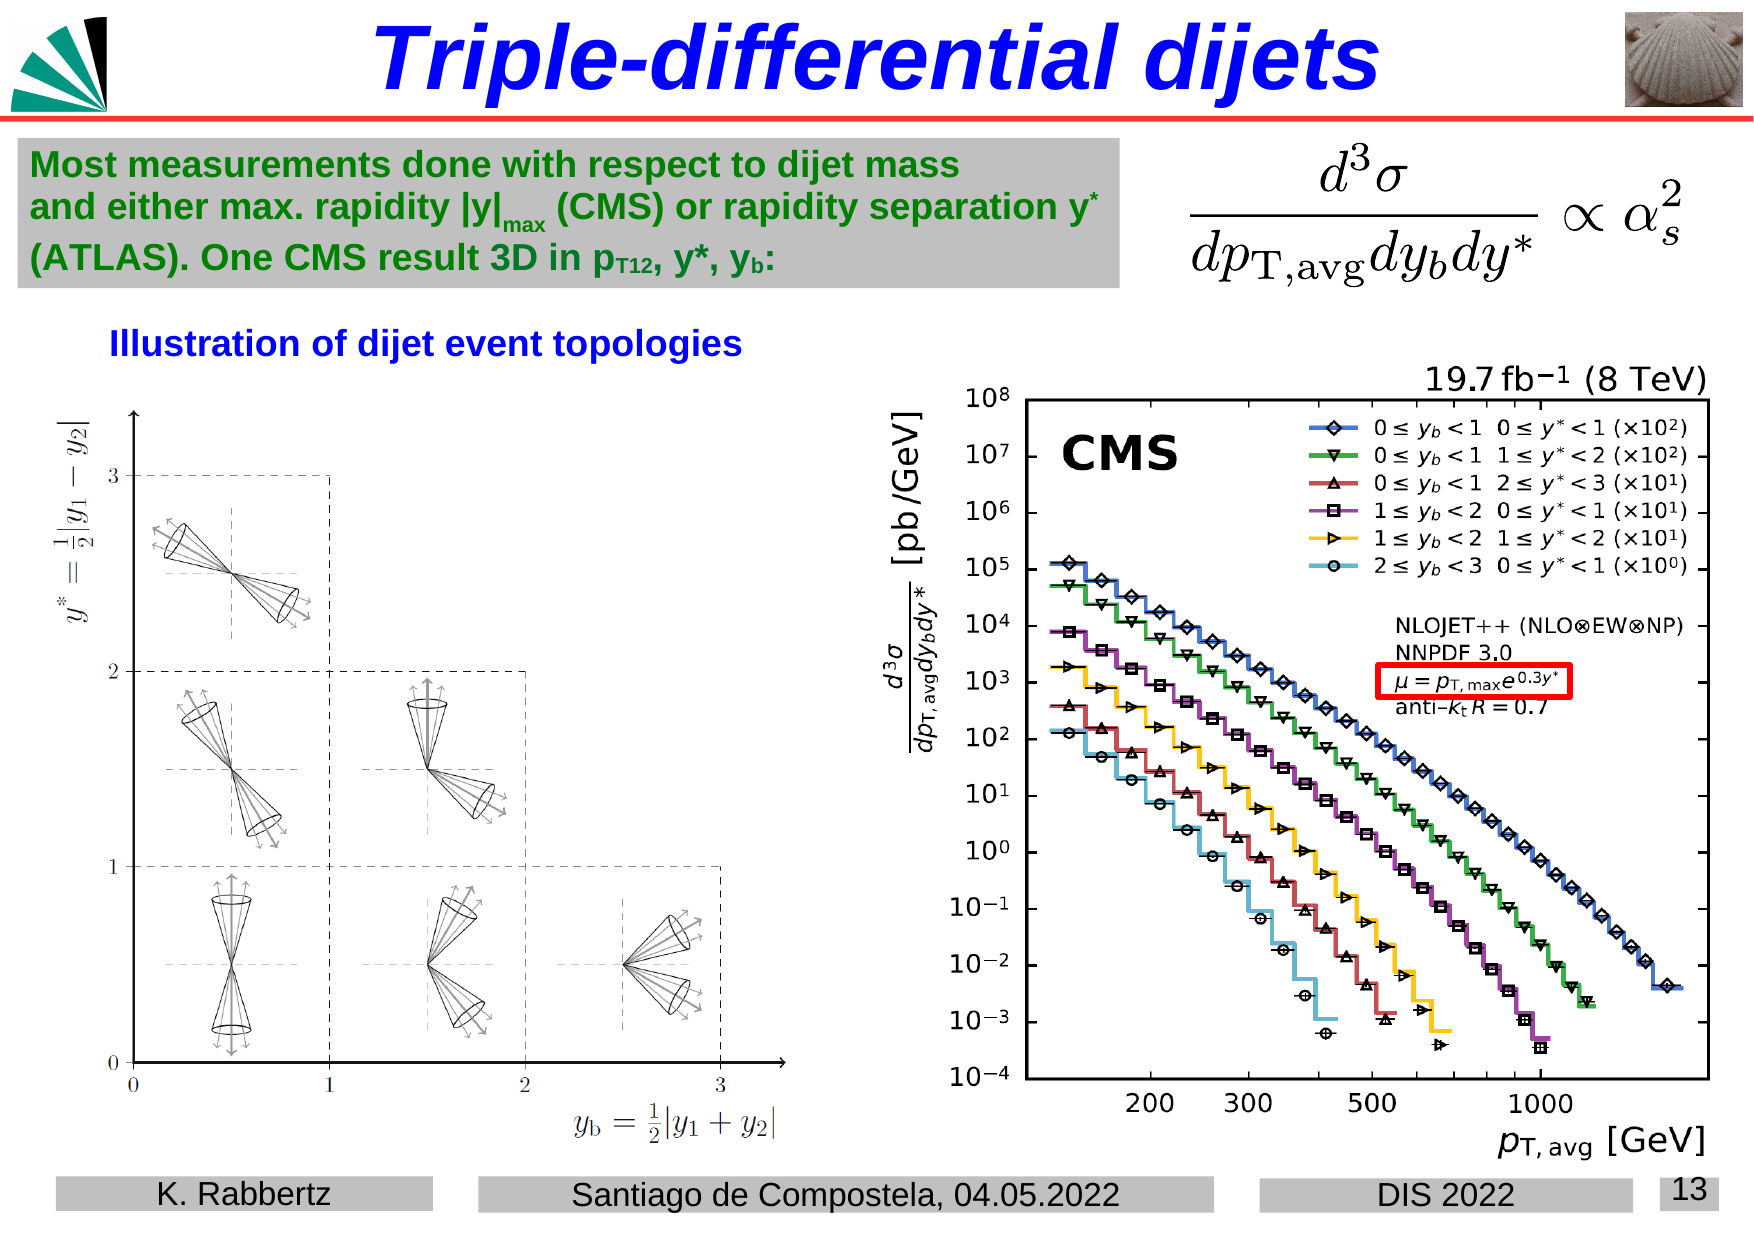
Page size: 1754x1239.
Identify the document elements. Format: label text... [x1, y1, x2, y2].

picture [1630, 12, 1743, 107]
text_box Illustration of dijet event topologies [97, 316, 782, 376]
picture [882, 359, 1718, 1162]
text_box Most measurements done with respect to dijet mass and either max. rapidity |y|max (CMS) or rapidity separation y* (ATLAS). One CMS result 3D in pT12, y*, yb: [17, 137, 1120, 289]
text_box [1190, 142, 1683, 288]
picture [11, 17, 107, 113]
title Triple-differential dijets [124, 0, 1630, 116]
picture [52, 404, 791, 1150]
